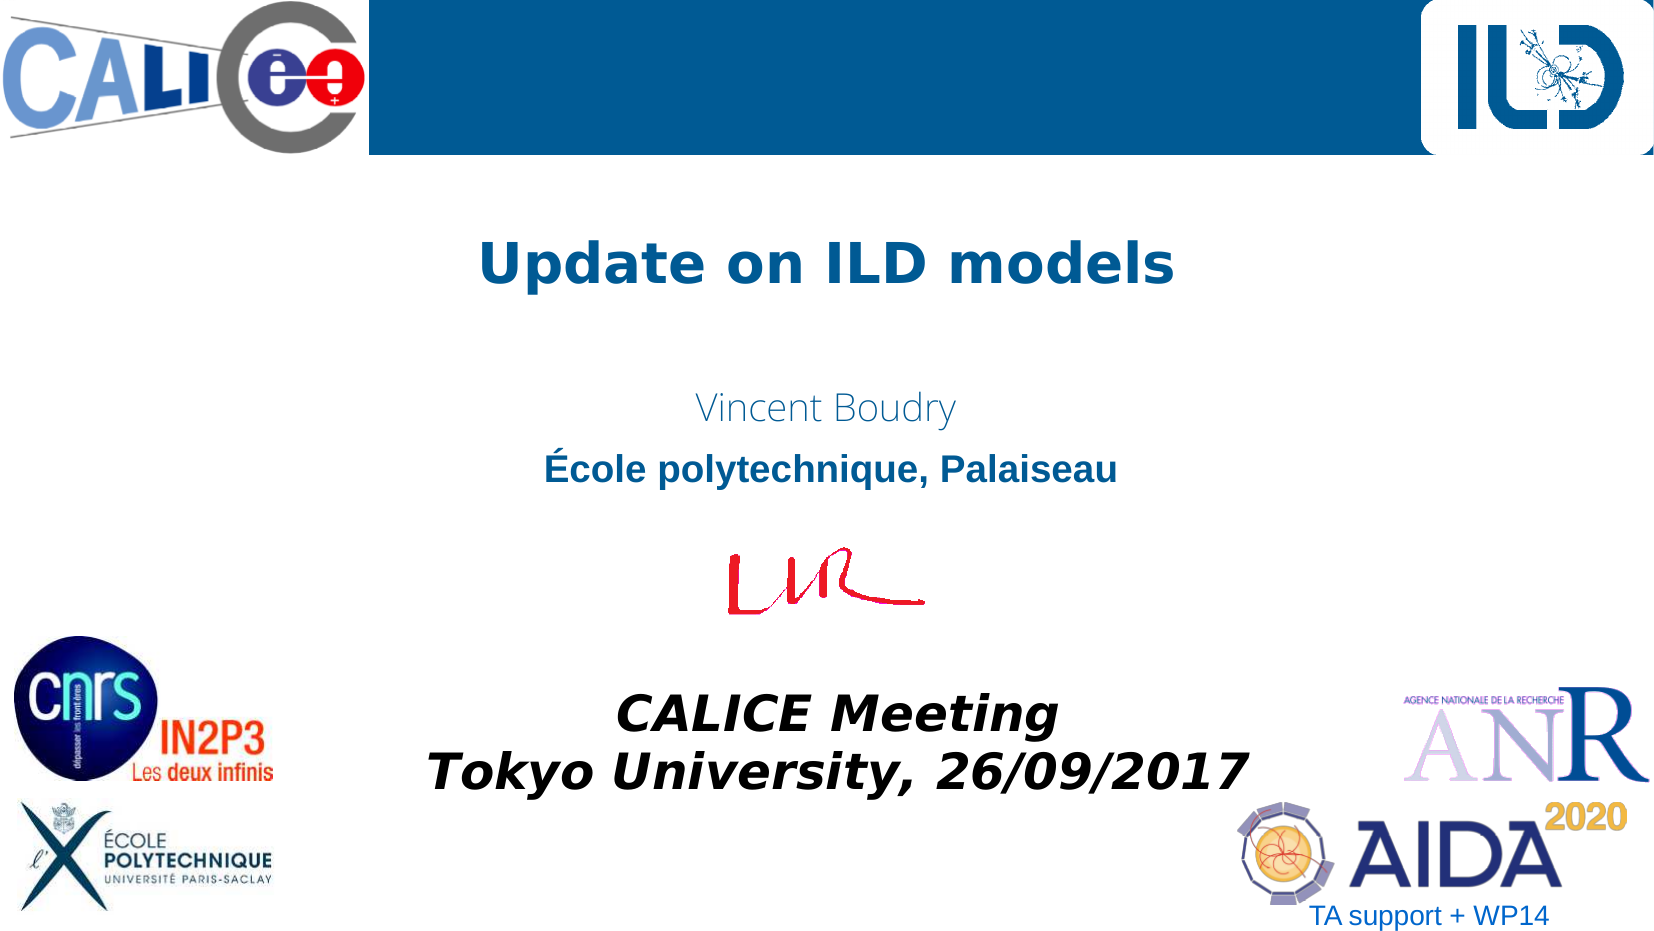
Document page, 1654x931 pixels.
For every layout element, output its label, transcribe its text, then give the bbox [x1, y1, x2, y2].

picture [1237, 802, 1627, 905]
text_box TA support + WP14 [1294, 905, 1568, 931]
picture [14, 636, 273, 781]
title Update on ILD models [14, 163, 1639, 366]
picture [728, 547, 925, 615]
subtitle CALICE Meeting Tokyo University, 26/09/2017 [59, 394, 1595, 801]
text_box Vincent Boudry École polytechnique, Palaiseau [183, 379, 1480, 535]
picture [17, 798, 275, 915]
picture [1397, 681, 1654, 787]
picture [0, 0, 369, 156]
picture [1421, 0, 1654, 155]
